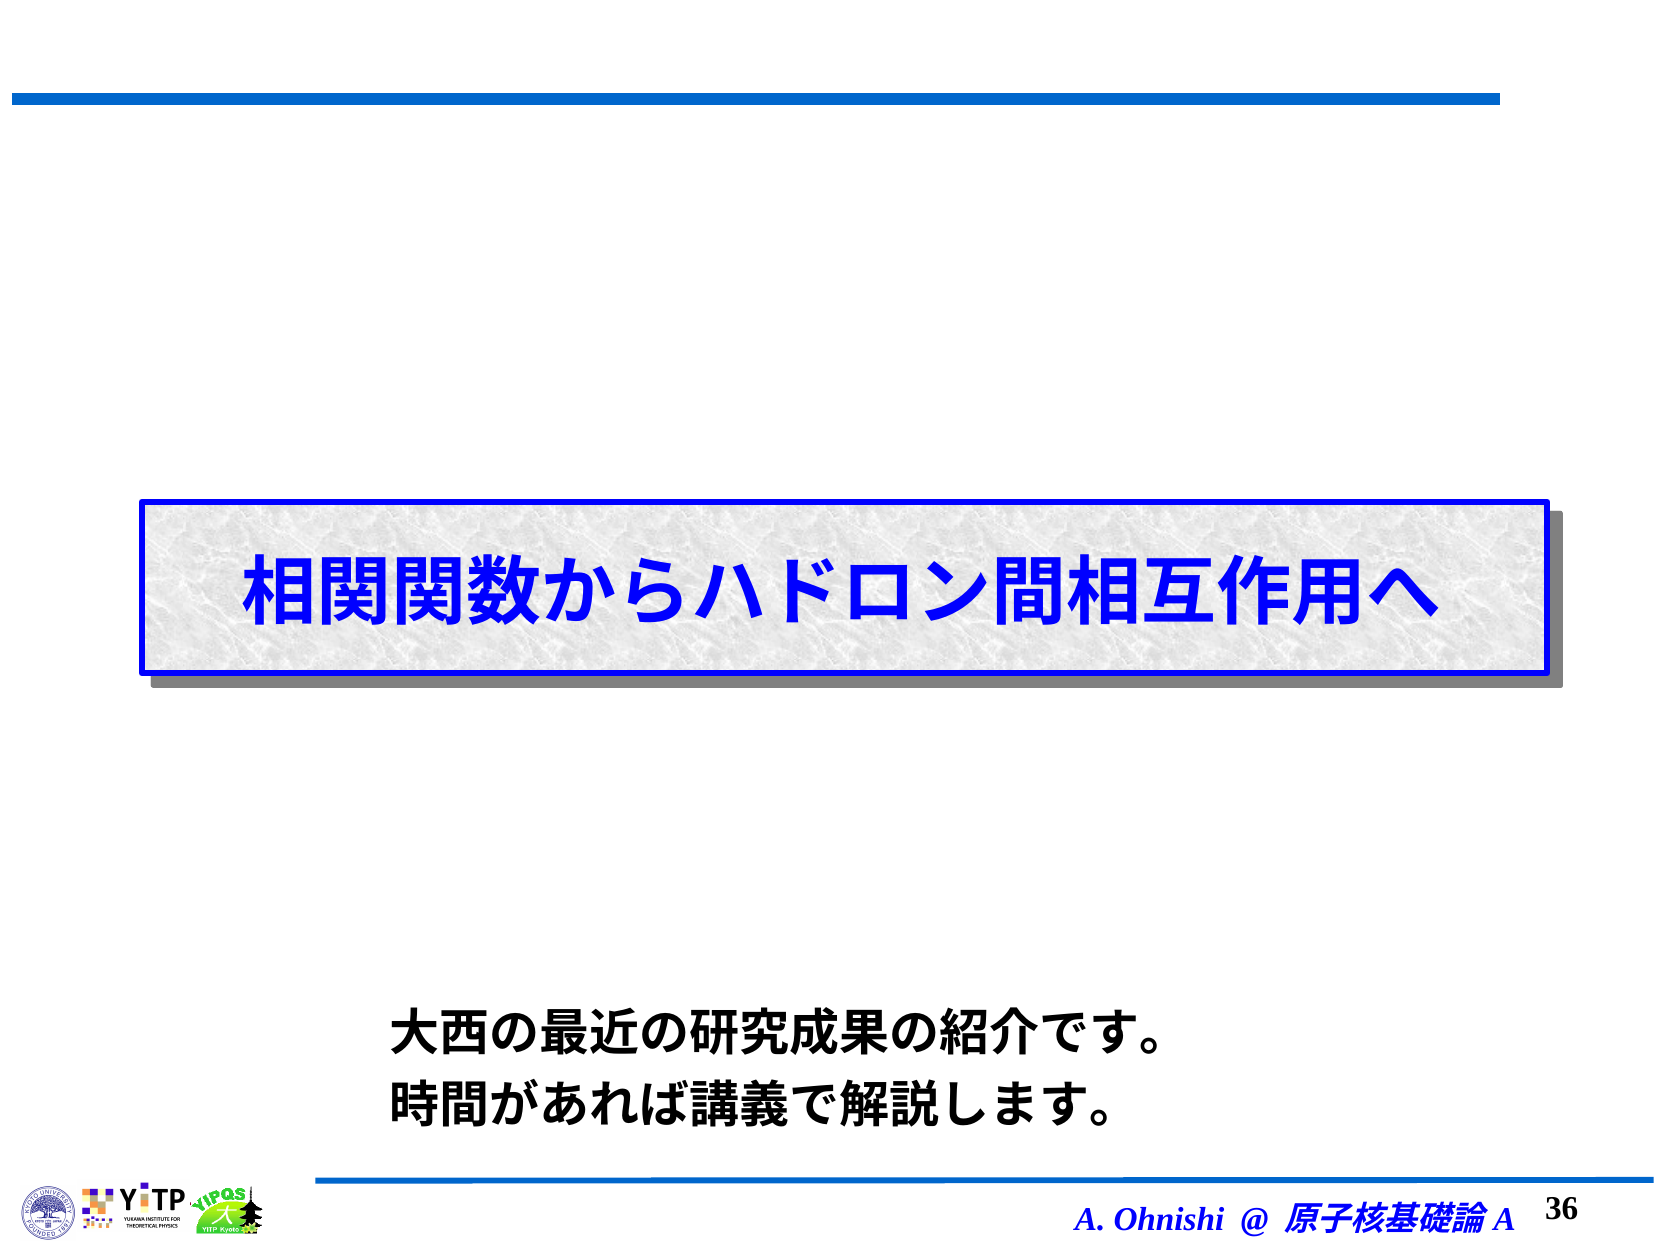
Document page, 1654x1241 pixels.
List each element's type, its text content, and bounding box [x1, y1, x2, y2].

text_box 相関関数からハドロン間相互作用へ [141, 501, 1548, 674]
picture [77, 1179, 263, 1234]
text_box 大西の最近の研究成果の紹介です。 時間があれば講義で解説します。 [389, 992, 1205, 1093]
picture [20, 1185, 76, 1241]
